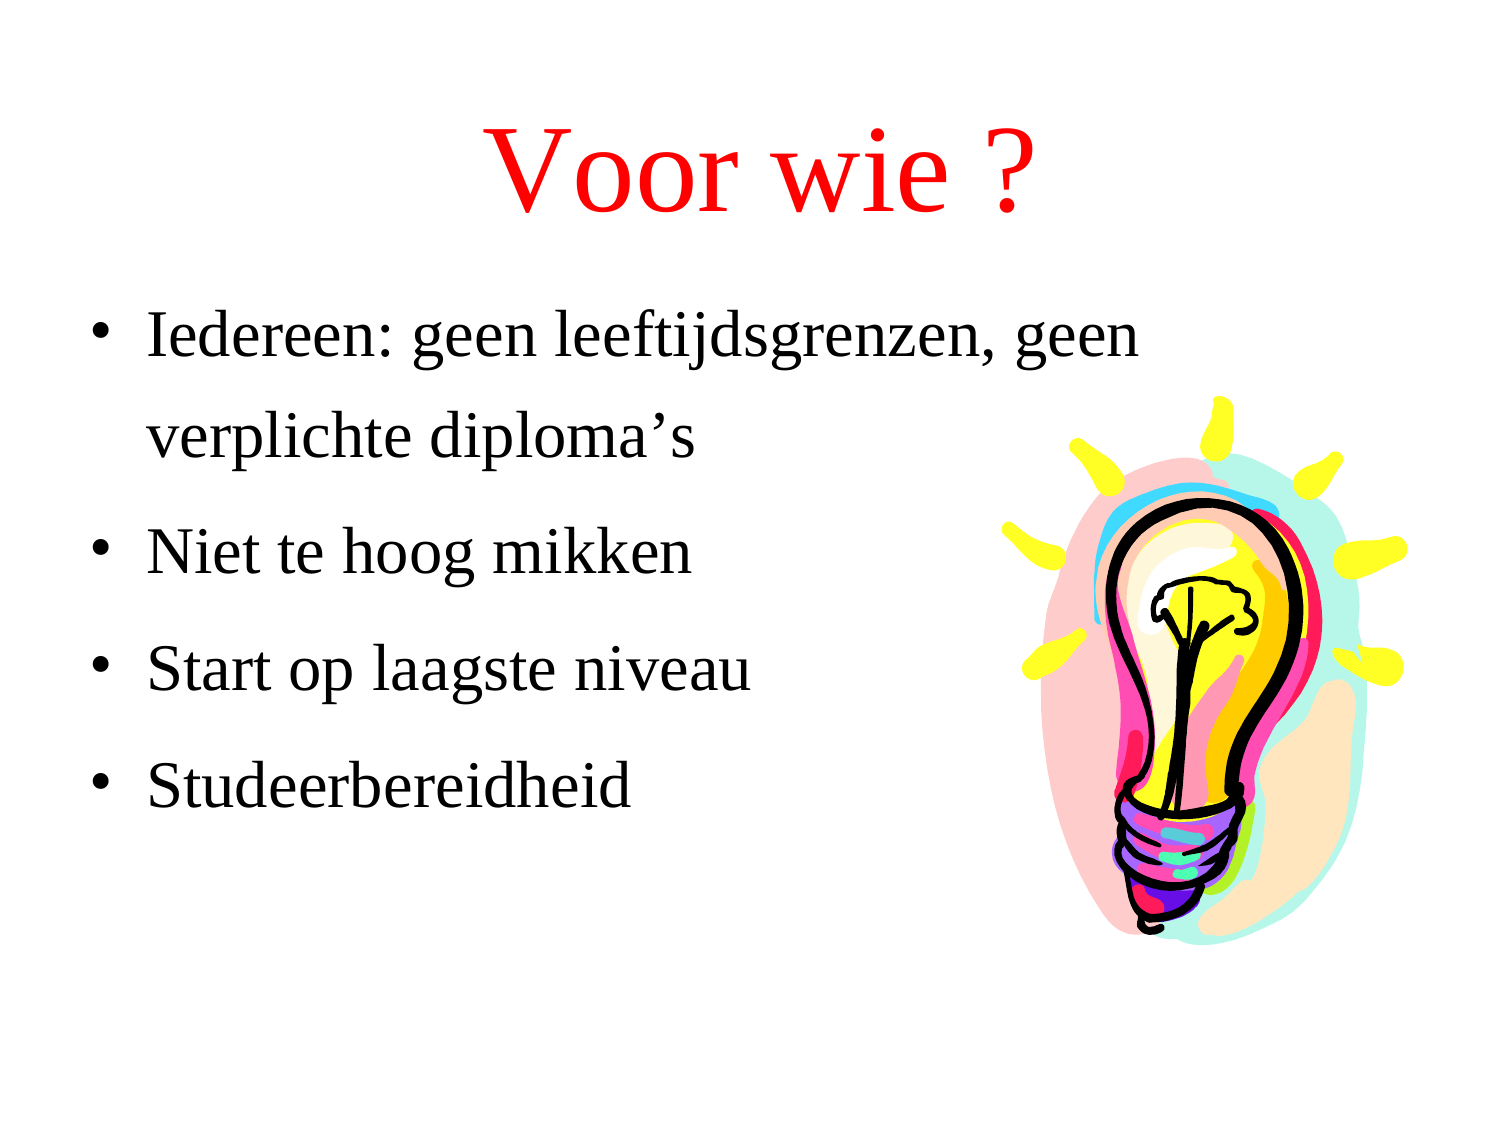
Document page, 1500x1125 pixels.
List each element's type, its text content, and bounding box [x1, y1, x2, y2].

title Voor wie ? [52, 78, 1469, 244]
list Iedereen: geen leeftijdsgrenzen, geen verplichte diploma’s Niet te hoog mikken Start op laagste niveau Studeerbereidheid [75, 262, 1426, 1005]
